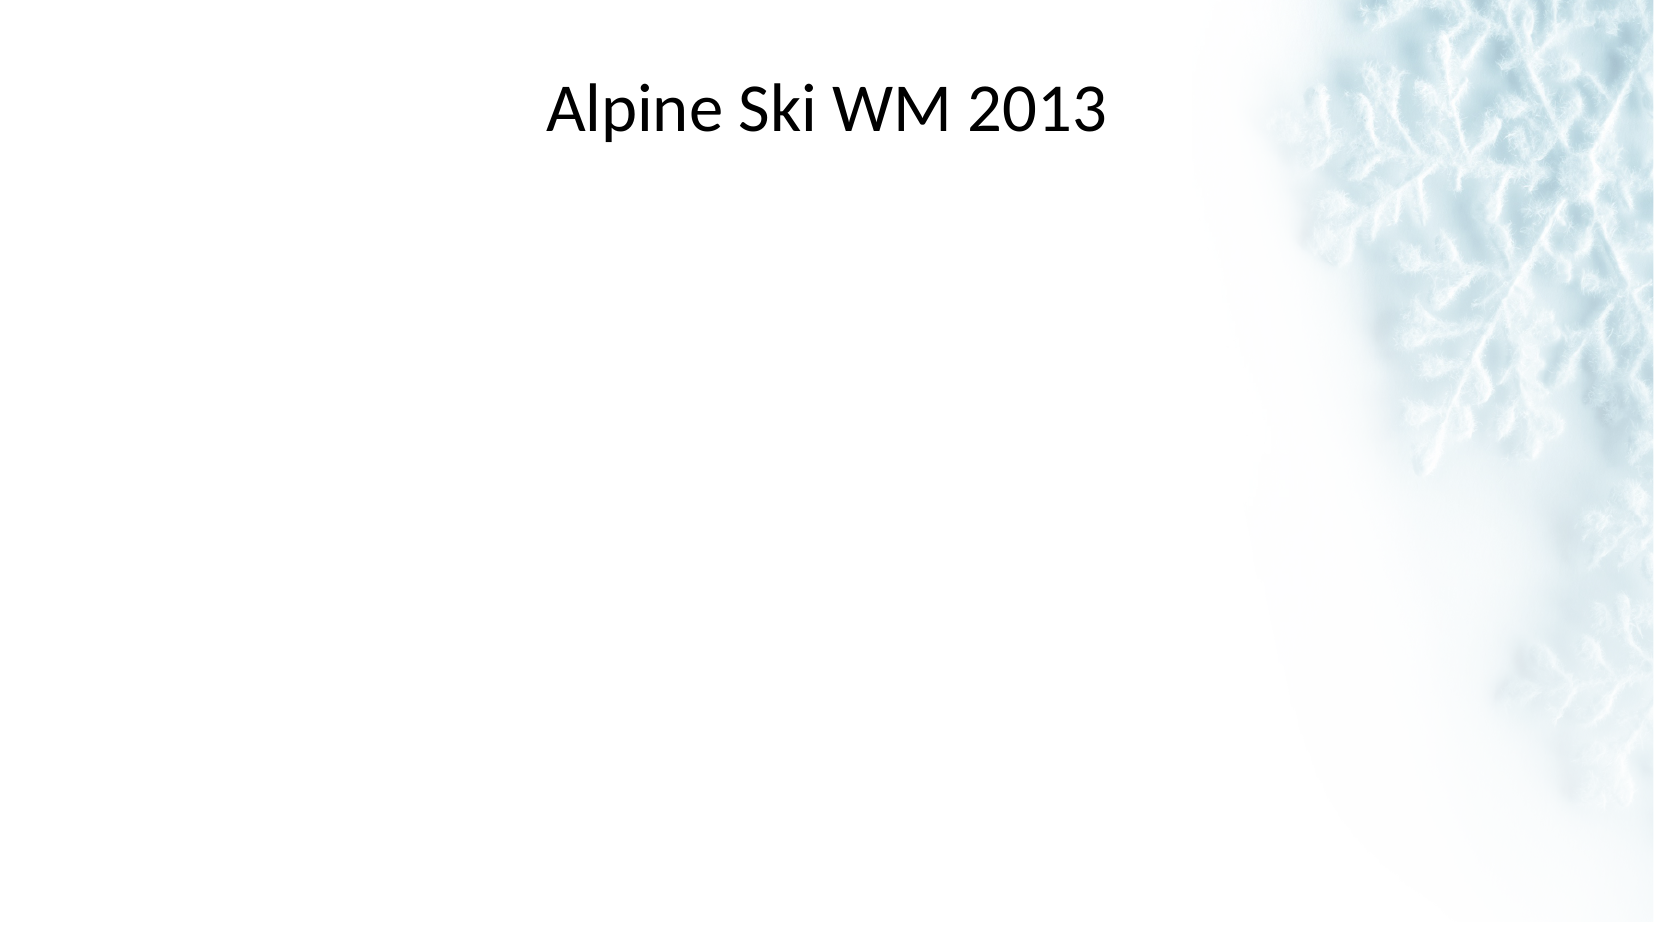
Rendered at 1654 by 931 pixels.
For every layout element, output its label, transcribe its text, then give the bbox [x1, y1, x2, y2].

picture [1192, 0, 1654, 922]
title Alpine Ski WM 2013 [82, 76, 1571, 154]
